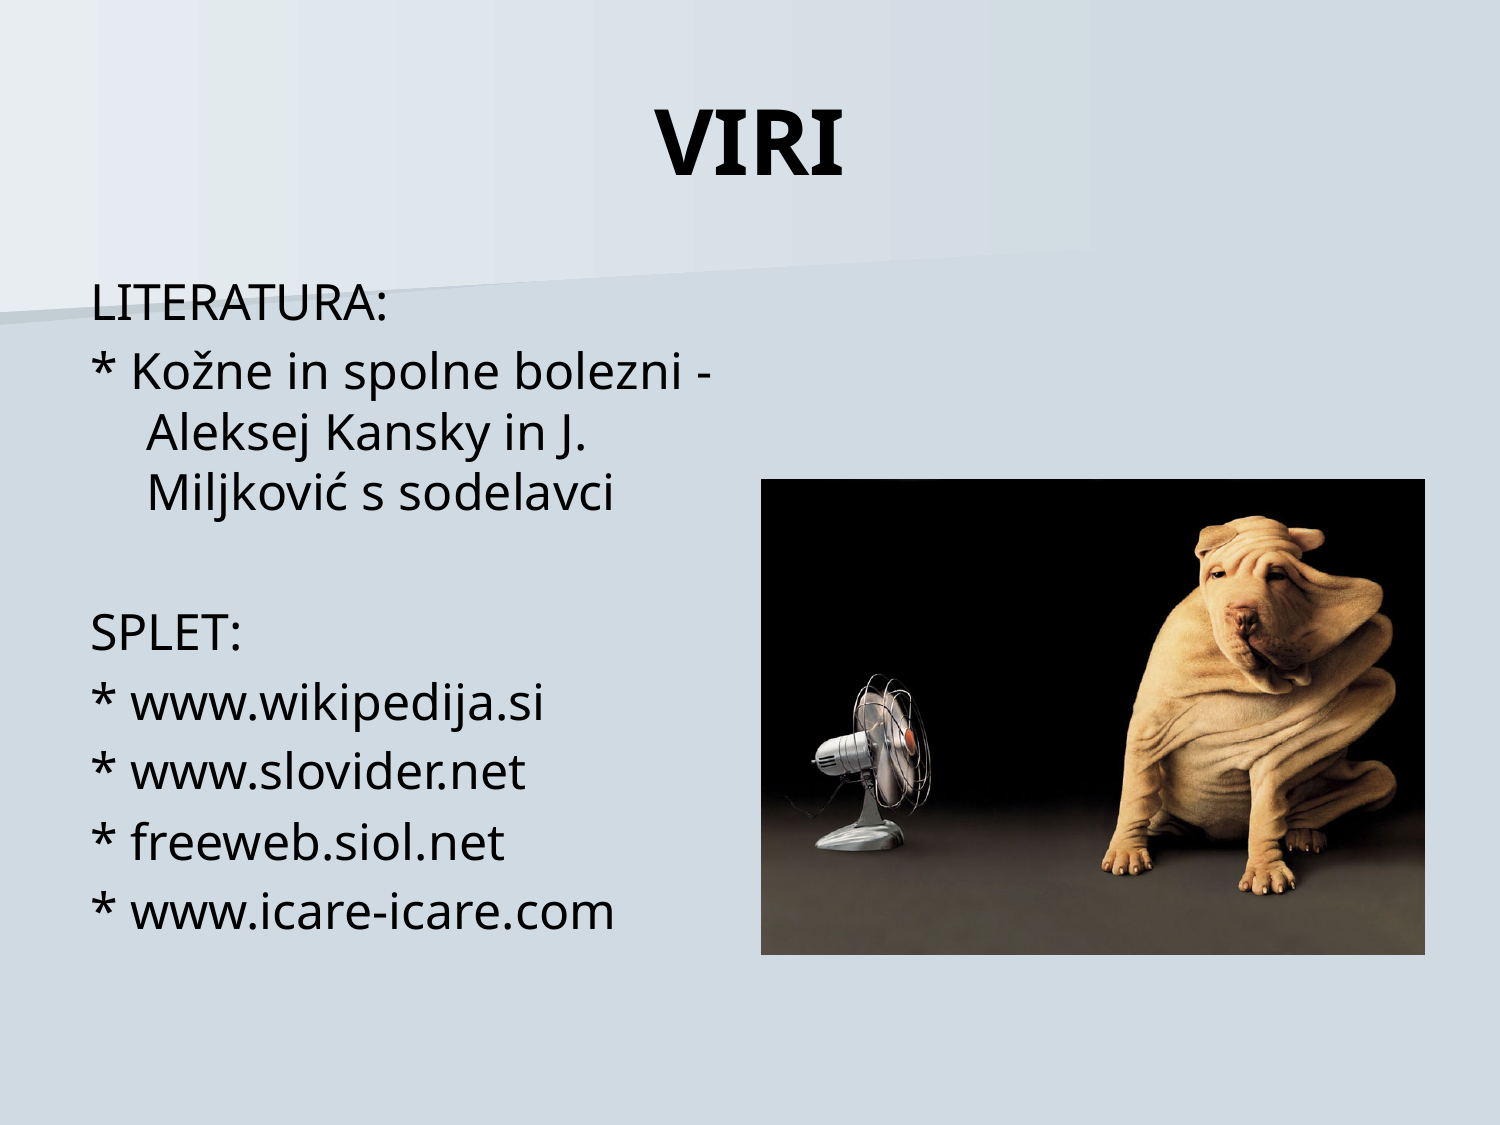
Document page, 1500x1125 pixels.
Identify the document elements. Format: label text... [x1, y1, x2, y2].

title VIRI [75, 45, 1425, 233]
picture [761, 479, 1425, 955]
list LITERATURA: * Kožne in spolne bolezni - Aleksej Kansky in J. Miljković s sodelavci SPLET: * www.wikipedija.si * www.slovider.net * freeweb.siol.net * www.icare-icare.com [75, 262, 738, 1000]
